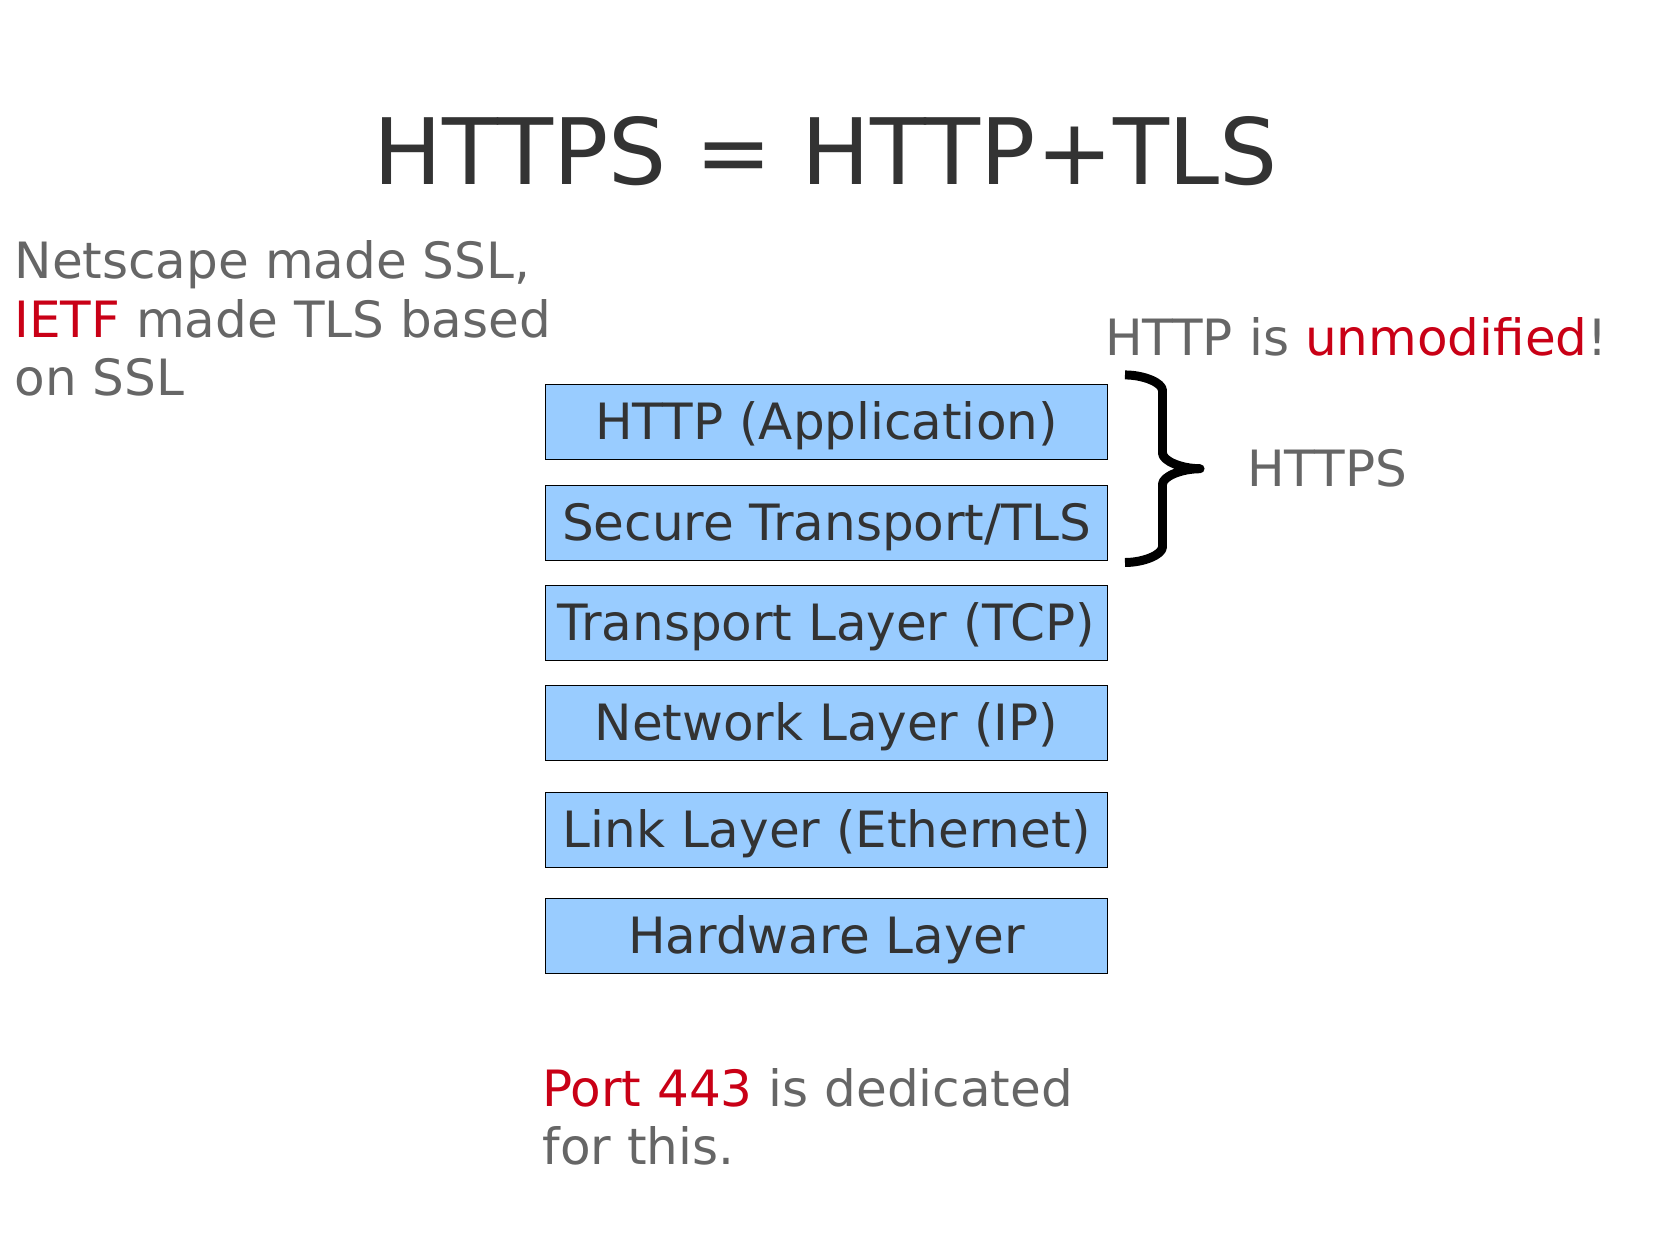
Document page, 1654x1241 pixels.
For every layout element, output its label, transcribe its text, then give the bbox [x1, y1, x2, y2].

text_box Netscape made SSL, IETF made TLS based on SSL [0, 225, 567, 415]
text_box HTTPS [1229, 429, 1426, 509]
text_box Hardware Layer [545, 898, 1108, 974]
text_box Transport Layer (TCP) [545, 585, 1108, 661]
text_box Port 443 is dedicated for this. [525, 1050, 1092, 1188]
text_box Secure Transport/TLS [545, 485, 1108, 561]
title HTTPS = HTTP+TLS [82, 49, 1571, 257]
text_box Network Layer (IP) [545, 685, 1108, 761]
text_box HTTP is unmodified! [1087, 298, 1626, 378]
text_box Link Layer (Ethernet) [545, 792, 1108, 868]
text_box HTTP (Application) [545, 384, 1108, 460]
